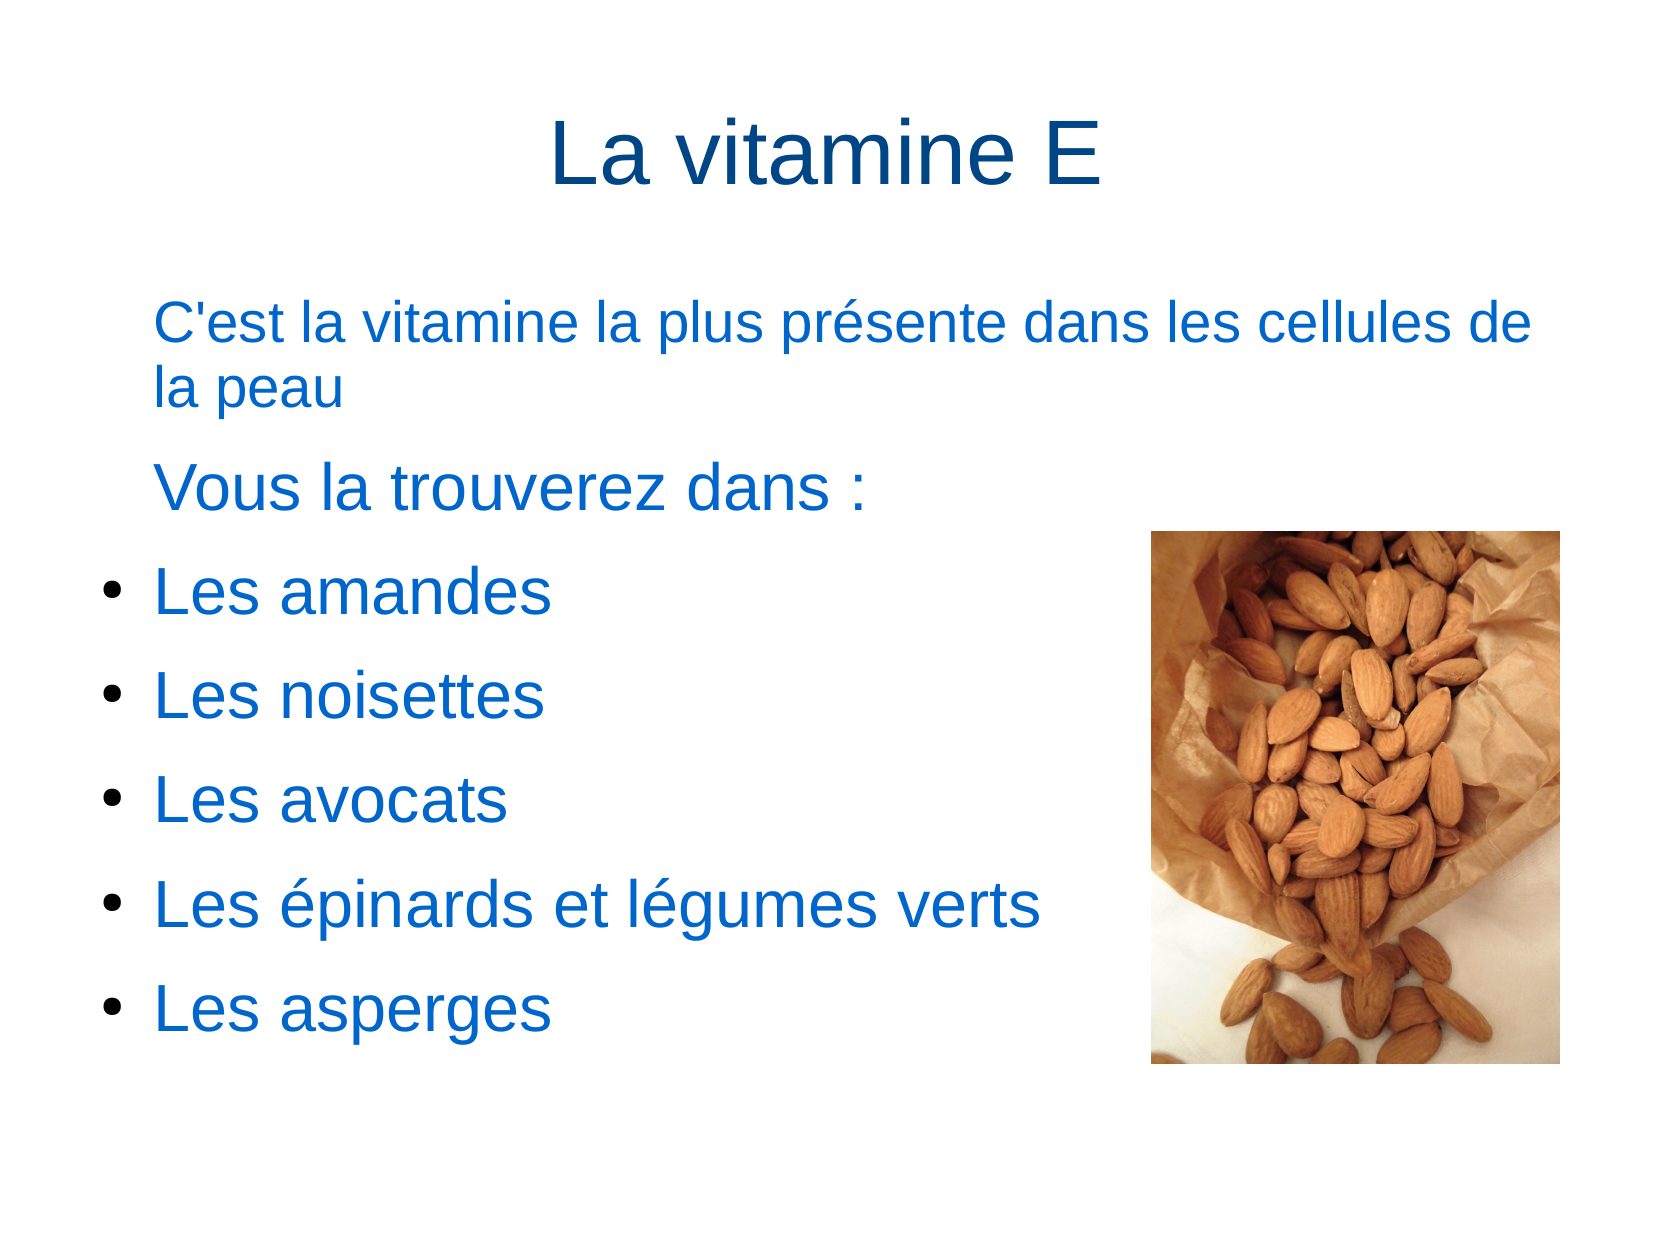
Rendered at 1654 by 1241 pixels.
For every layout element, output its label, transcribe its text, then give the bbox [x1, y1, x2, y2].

list C'est la vitamine la plus présente dans les cellules de la peau Vous la trouverez dans : Les amandes Les noisettes Les avocats Les épinards et légumes verts Les asperges [82, 290, 1571, 1109]
picture [1151, 531, 1560, 1064]
title La vitamine E [82, 49, 1571, 257]
